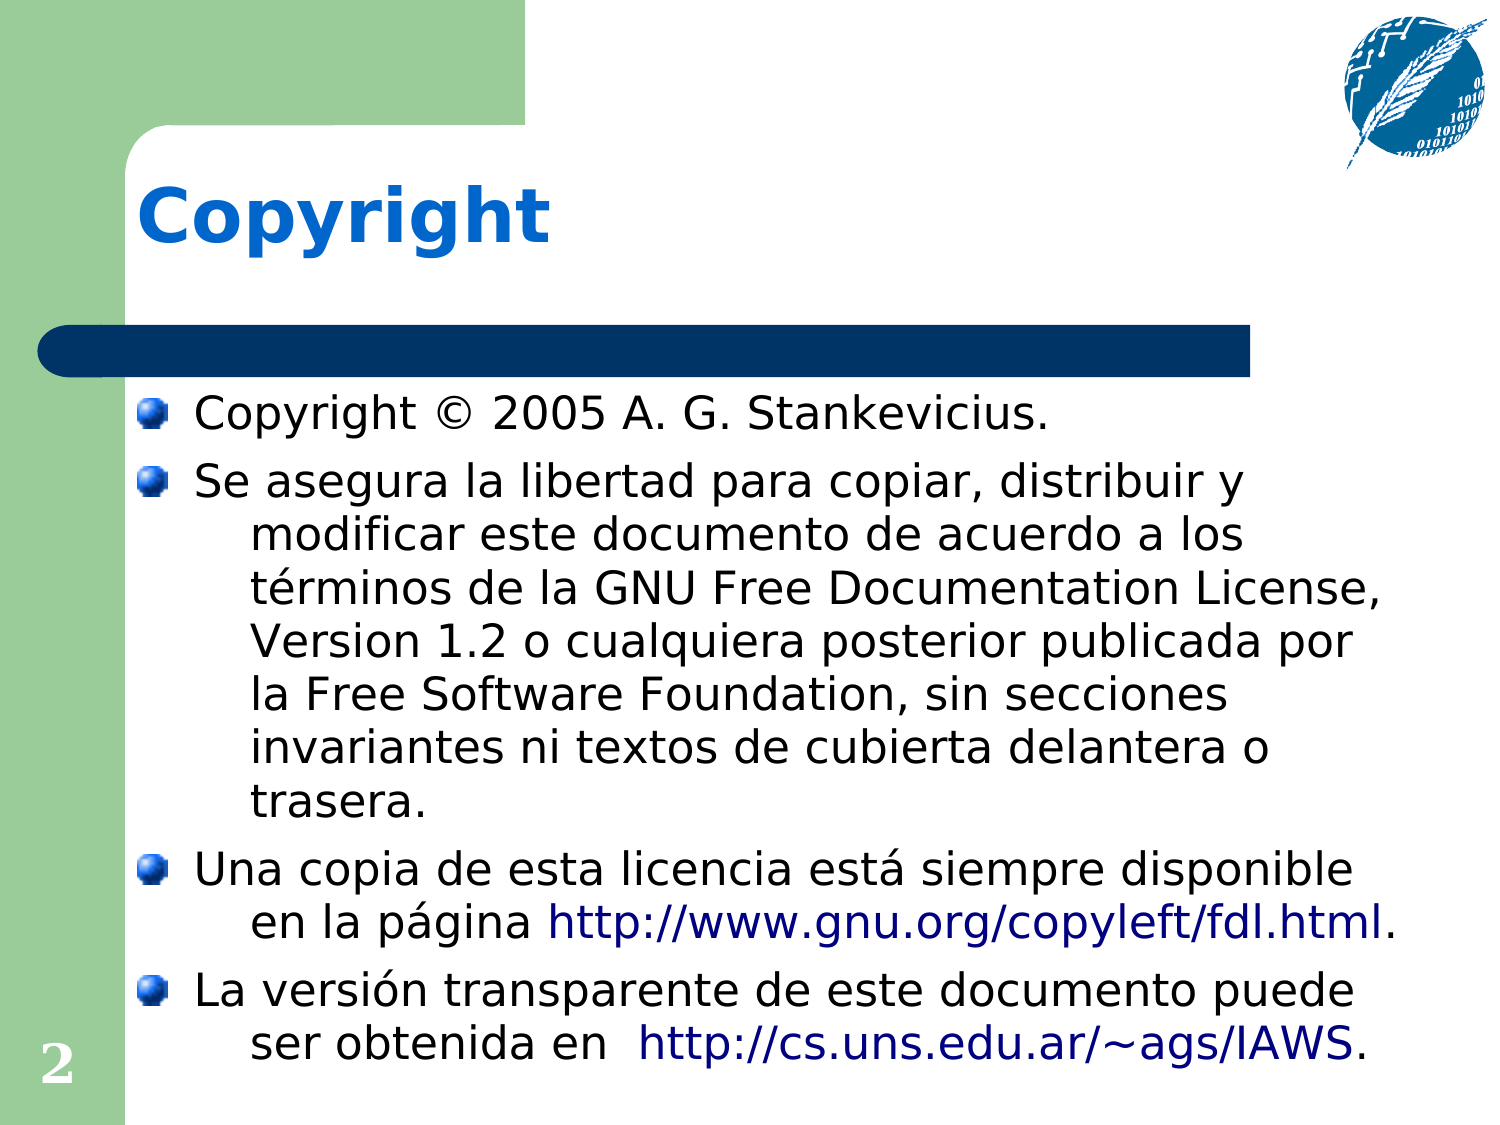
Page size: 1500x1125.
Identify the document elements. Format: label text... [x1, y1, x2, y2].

picture [1436, 127, 1450, 136]
picture [1341, 15, 1487, 172]
picture [1433, 139, 1440, 147]
title Copyright [136, 136, 1413, 301]
picture [1416, 140, 1425, 149]
list Copyright © 2005 A. G. Stankevicius. Se asegura la libertad para copiar, distribuir y modificar este documento de acuerdo a los términos de la GNU Free Documentation License, Version 1.2 o cualquiera posterior publicada por la Free Software Foundation, sin secciones invariantes ni textos de cubierta delantera o trasera. Una copia de esta licencia está siempre disponible en la página http://www.gnu.org/copyleft/fdl.html. La versión transparente de este documento puede ser obtenida en http://cs.uns.edu.ar/~ags/IAWS. [137, 387, 1400, 1045]
picture [1427, 138, 1431, 148]
